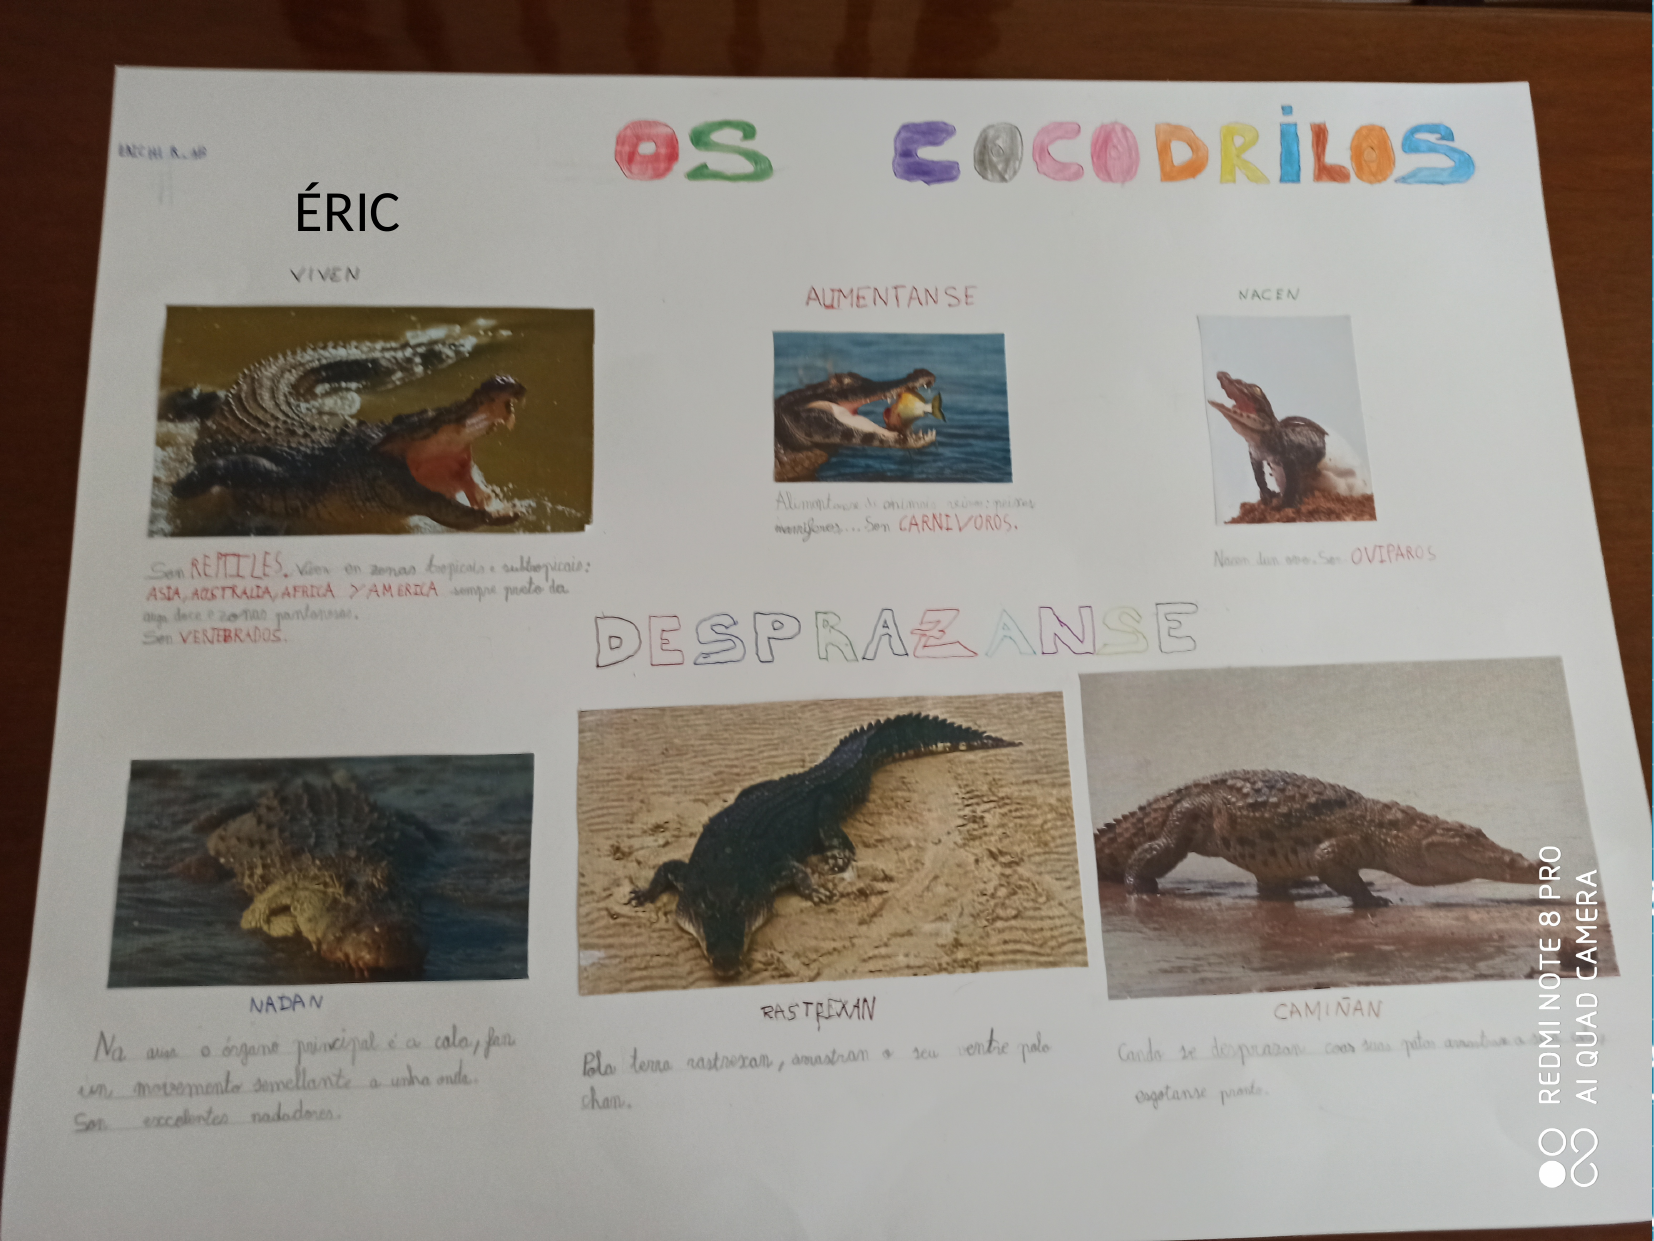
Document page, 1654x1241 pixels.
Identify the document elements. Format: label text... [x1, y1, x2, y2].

picture [0, 0, 1652, 1241]
text_box ÉRIC [280, 165, 489, 252]
